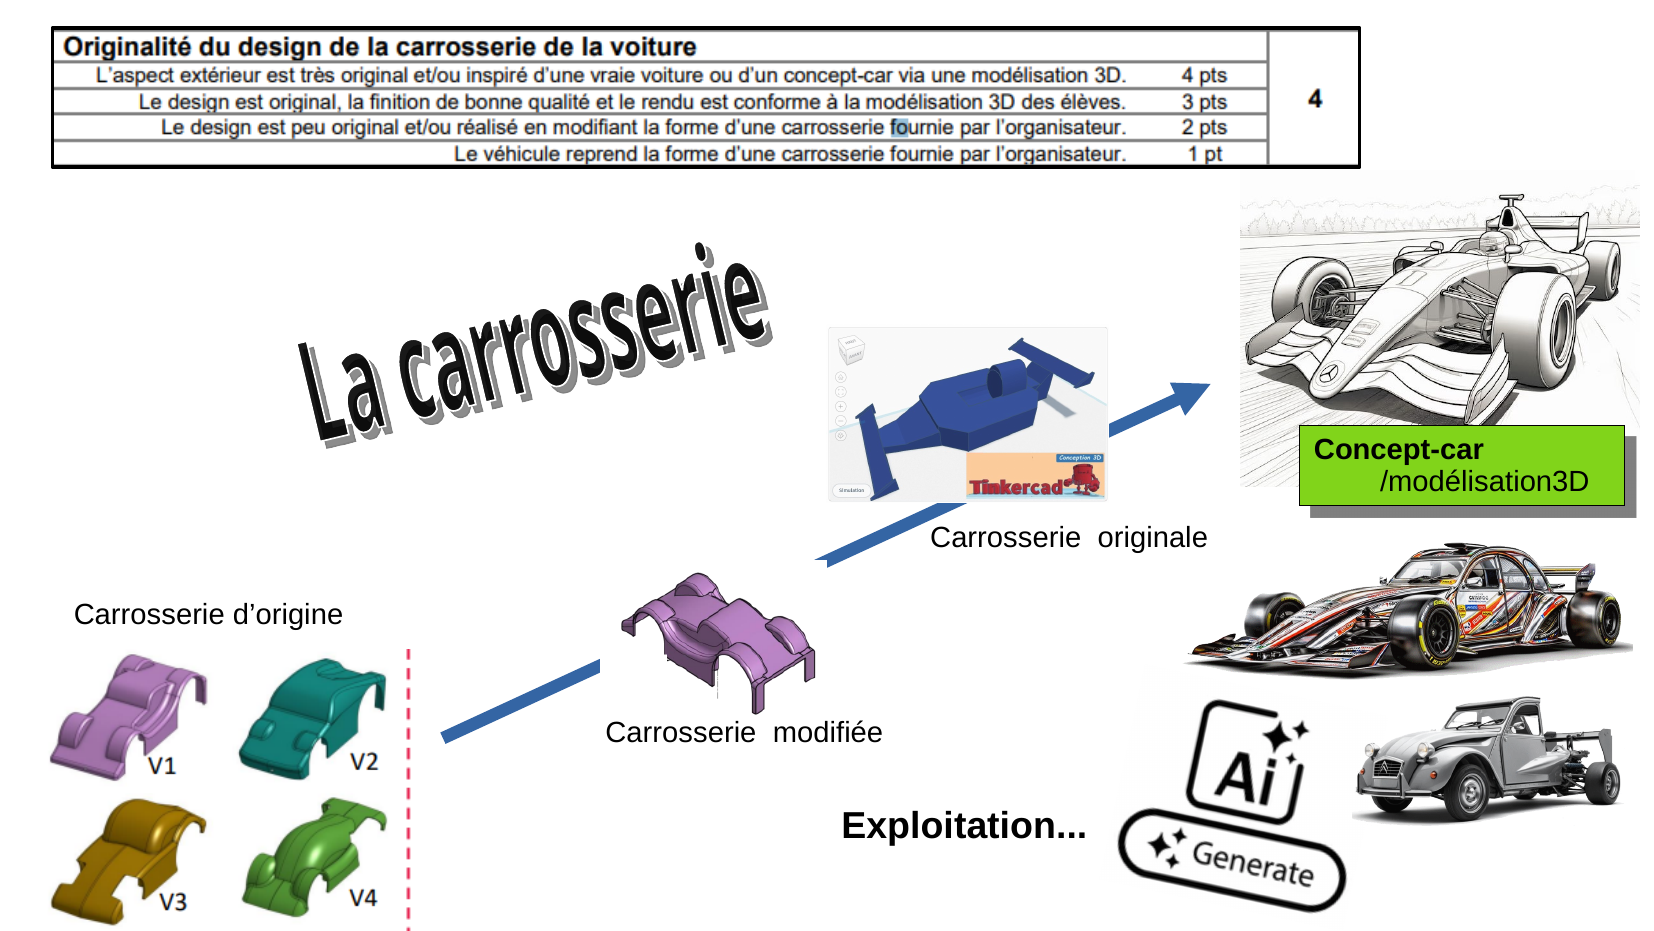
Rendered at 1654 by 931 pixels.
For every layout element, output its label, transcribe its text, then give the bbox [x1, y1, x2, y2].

text_box La carrosserie [699, 269, 728, 348]
text_box La carrosserie [635, 283, 678, 362]
text_box La carrosserie [430, 331, 476, 411]
picture [1099, 540, 1633, 931]
picture [53, 29, 1359, 166]
text_box La carrosserie [723, 262, 766, 341]
text_box La carrosserie [670, 272, 698, 355]
text_box La carrosserie [600, 291, 638, 371]
text_box La carrosserie [296, 341, 349, 442]
text_box Carrosserie d’origine [59, 590, 384, 639]
text_box La carrosserie [529, 308, 571, 387]
text_box Exploitation... [826, 797, 1116, 857]
picture [1240, 170, 1640, 487]
text_box La carrosserie [567, 299, 606, 379]
picture [826, 324, 1109, 503]
text_box La carrosserie [340, 352, 386, 433]
text_box La carrosserie [497, 313, 526, 396]
text_box Carrosserie modifiée [590, 708, 916, 757]
text_box Carrosserie originale [915, 513, 1241, 562]
text_box La carrosserie [468, 320, 496, 403]
text_box Concept-car /modélisation3D [1299, 425, 1625, 506]
text_box La carrosserie [398, 339, 438, 418]
picture [16, 649, 416, 931]
picture [600, 560, 827, 708]
